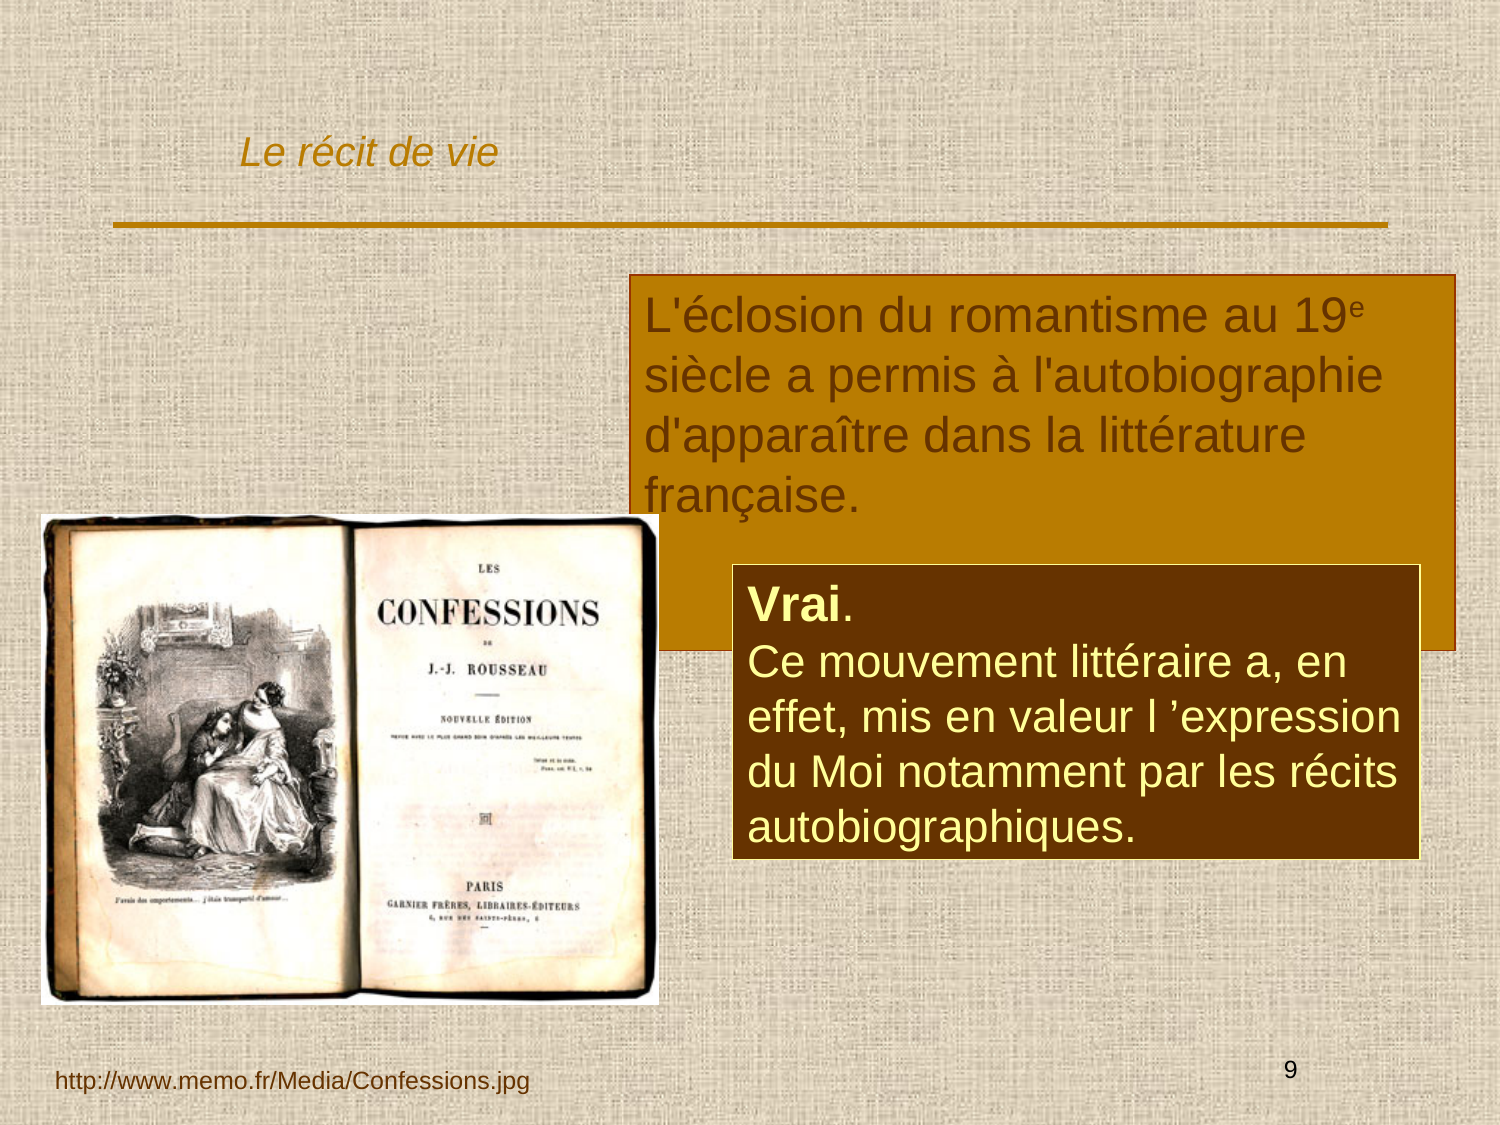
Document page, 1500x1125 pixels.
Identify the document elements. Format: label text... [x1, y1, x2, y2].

text_box http://www.memo.fr/Media/Confessions.jpg [40, 1057, 578, 1103]
picture [0, 0, 1500, 1125]
text_box Vrai. Ce mouvement littéraire a, en effet, mis en valeur l ’expression du Moi notamment par les récits autobiographiques. [732, 564, 1420, 860]
text_box Le récit de vie [224, 116, 515, 183]
text_box L'éclosion du romantisme au 19e siècle a permis à l'autobiographie d'apparaître dans la littérature française. Vrai / Faux ? [629, 274, 1456, 651]
